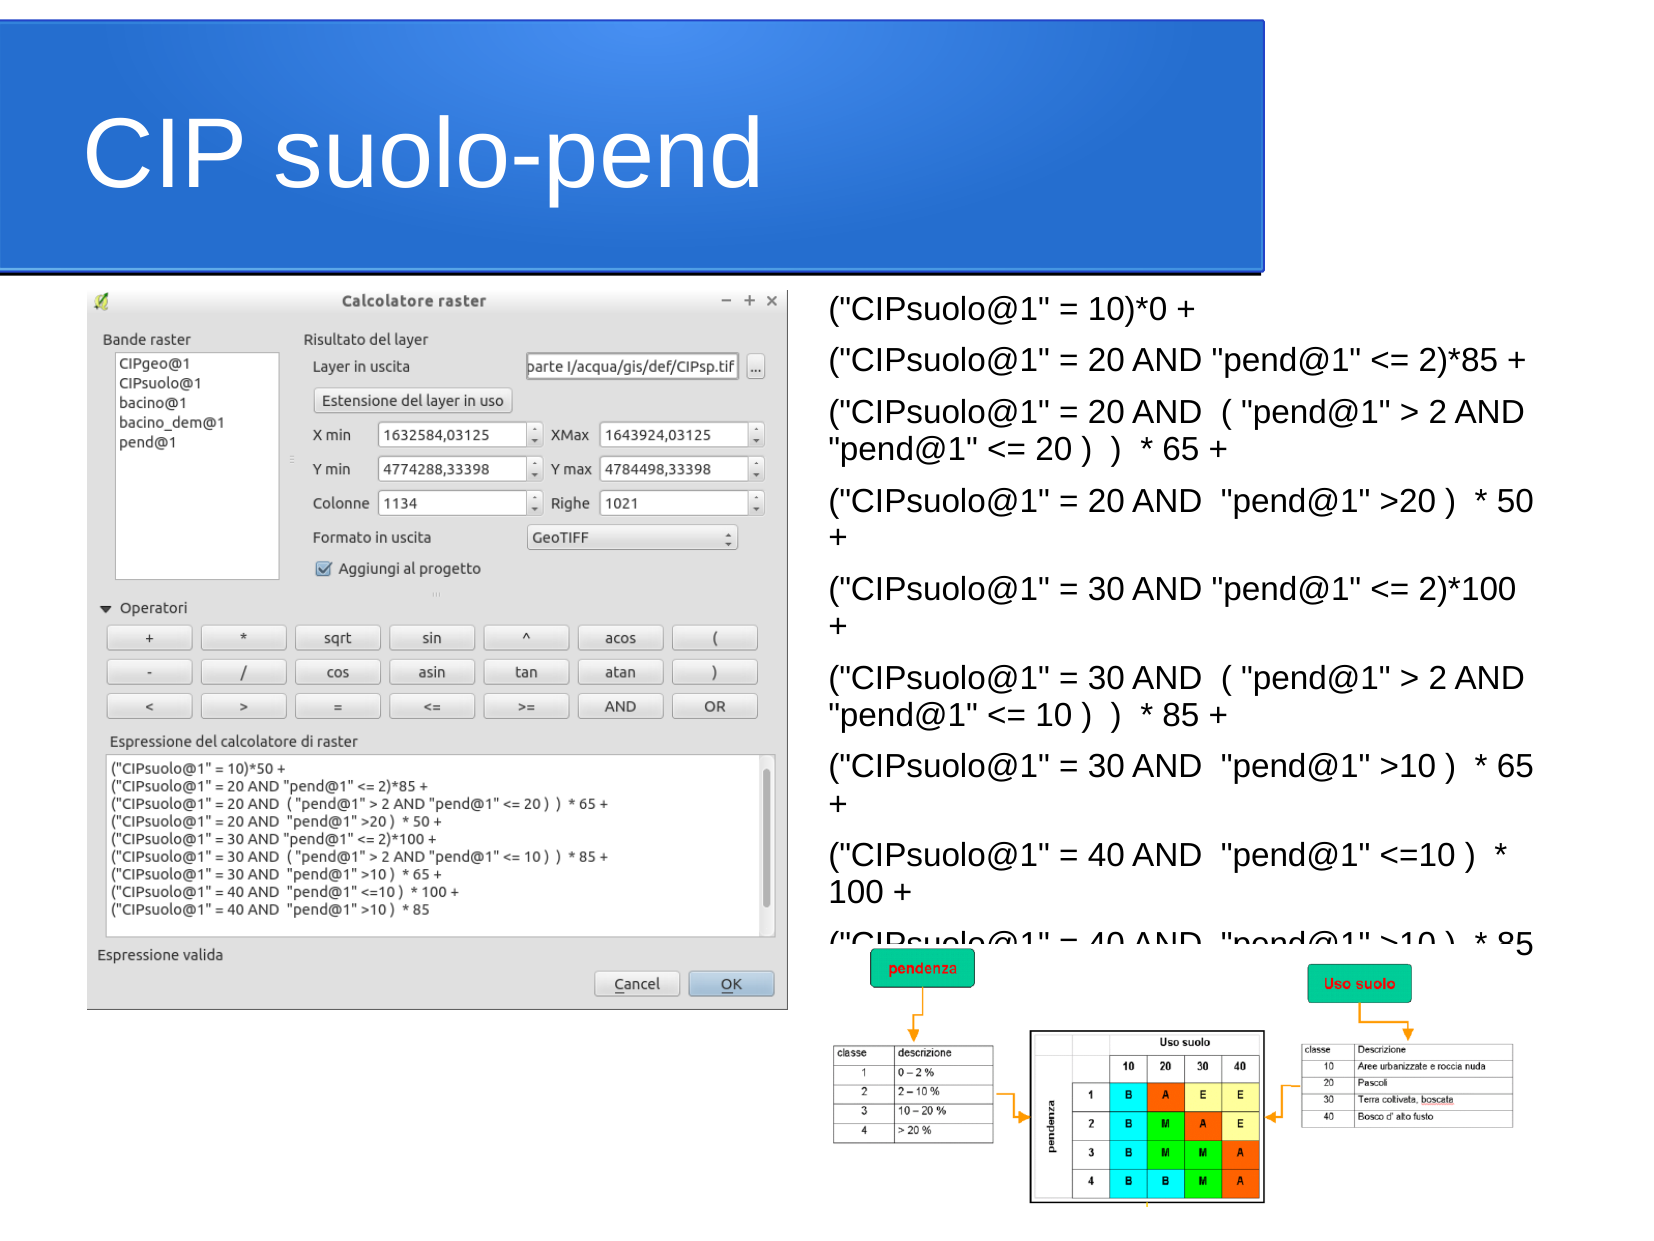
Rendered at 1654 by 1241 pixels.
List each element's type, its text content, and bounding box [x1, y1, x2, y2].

picture [828, 944, 1514, 1207]
list ("CIPsuolo@1" = 10)*0 + ("CIPsuolo@1" = 20 AND "pend@1" <= 2)*85 + ("CIPsuolo@1" = 20 AND ( "pend@1" > 2 AND "pend@1" <= 20 ) ) * 65 + ("CIPsuolo@1" = 20 AND "pend@1" >20 ) * 50 + ("CIPsuolo@1" = 30 AND "pend@1" <= 2)*100 + ("CIPsuolo@1" = 30 AND ( "pend@1" > 2 AND "pend@1" <= 10 ) ) * 85 + ("CIPsuolo@1" = 30 AND "pend@1" >10 ) * 65 + ("CIPsuolo@1" = 40 AND "pend@1" <=10 ) * 100 + ("CIPsuolo@1" = 40 AND "pend@1" >10 ) * 85 [828, 290, 1539, 1010]
picture [87, 290, 788, 1010]
title CIP suolo-pend [82, 49, 1250, 257]
